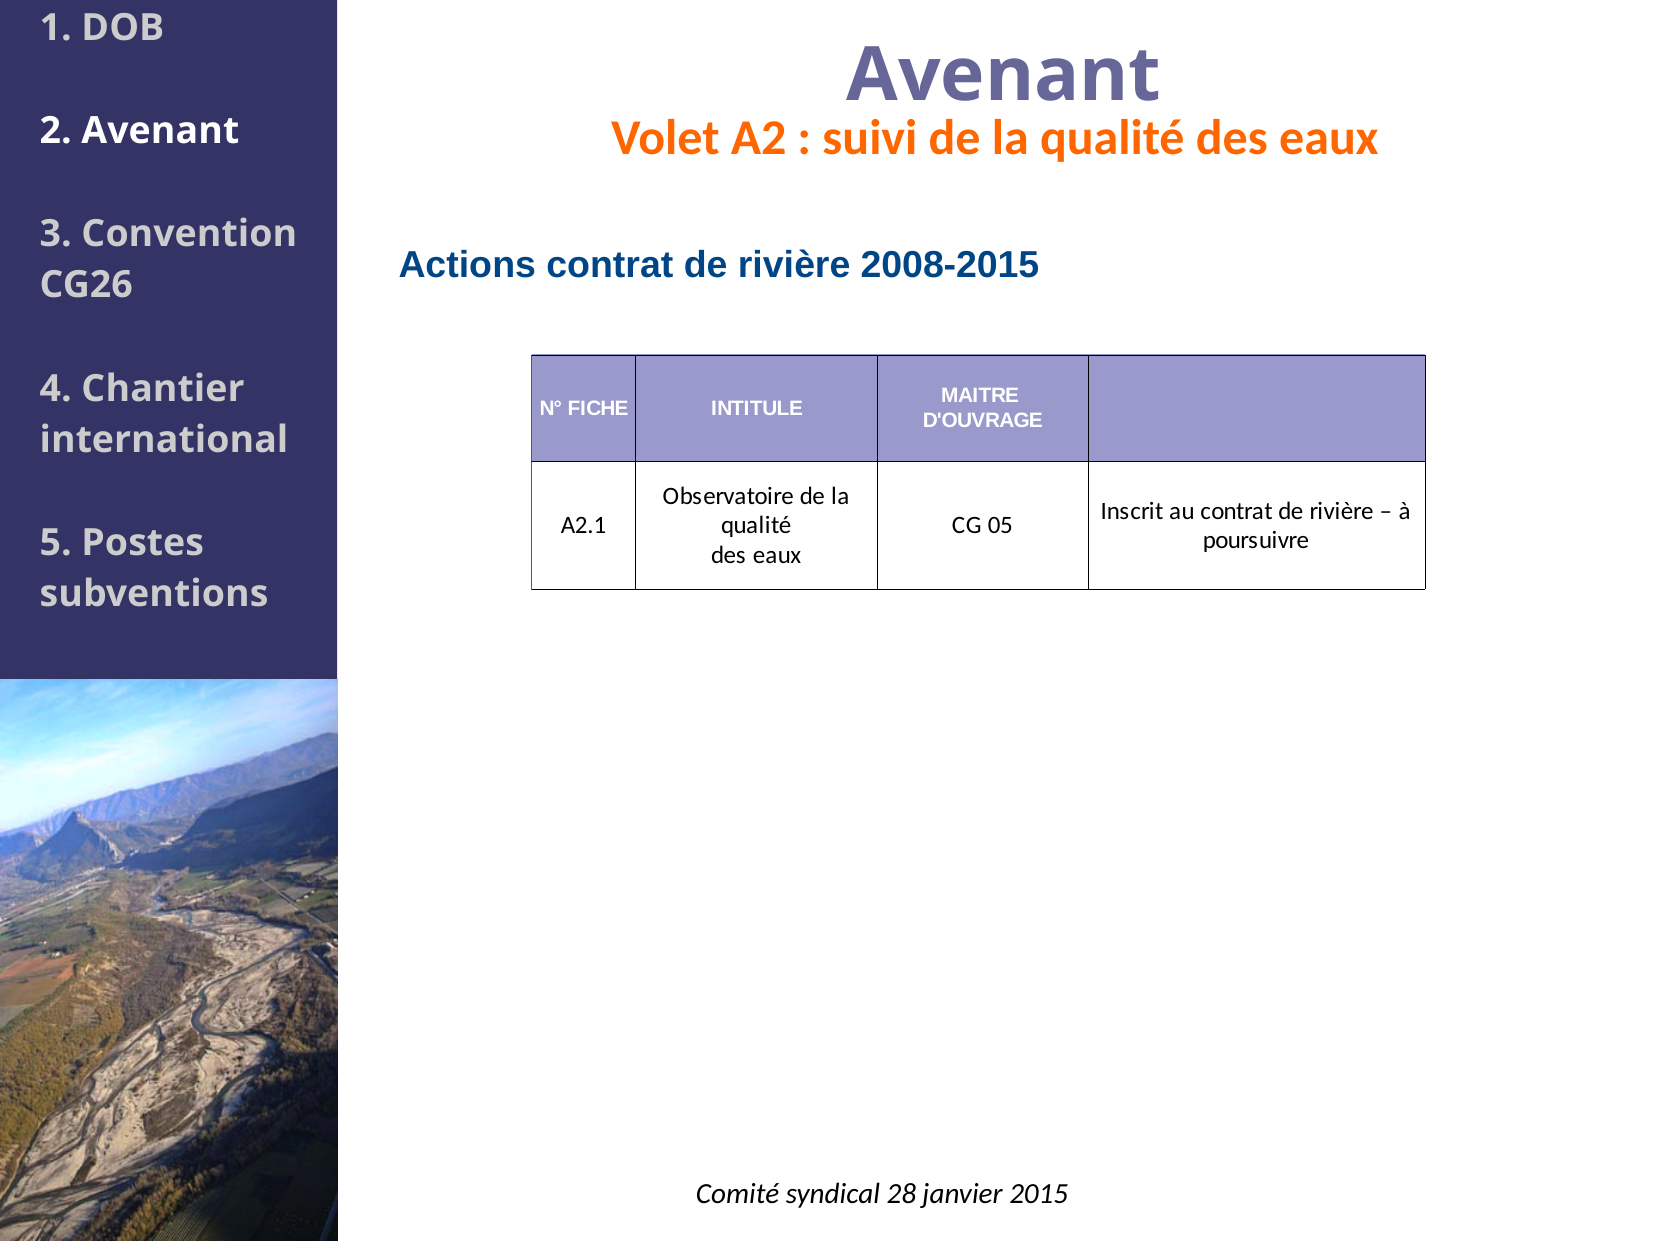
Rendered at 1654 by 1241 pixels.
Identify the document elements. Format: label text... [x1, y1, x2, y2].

picture [531, 354, 1428, 592]
picture [0, 679, 338, 1241]
text_box 1. DOB 2. Avenant 3. Convention CG26 4. Chantier international 5. Postes subventions 6. Natura [0, 0, 338, 679]
text_box Avenant [324, 11, 1654, 271]
text_box Actions contrat de rivière 2008-2015 [383, 236, 1182, 336]
text_box Volet A2 : suivi de la qualité des eaux [360, 109, 1630, 1158]
